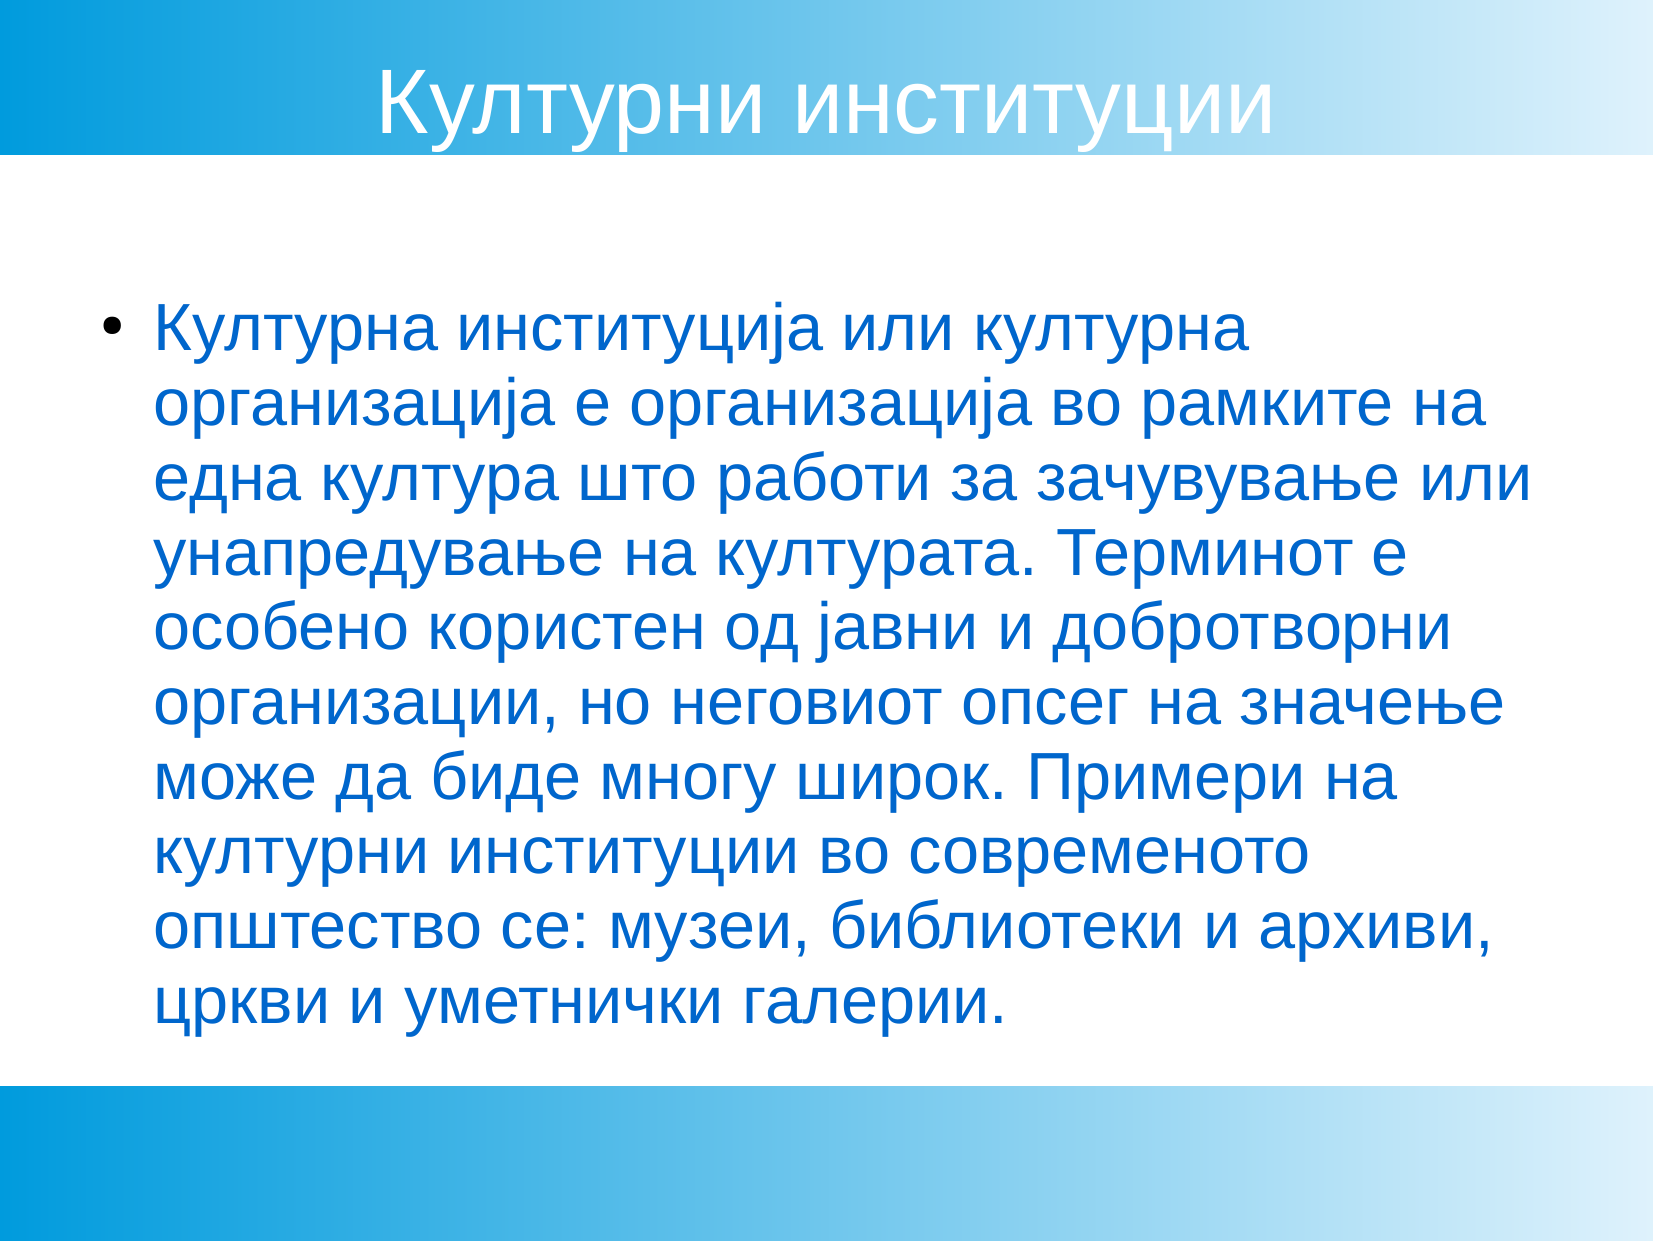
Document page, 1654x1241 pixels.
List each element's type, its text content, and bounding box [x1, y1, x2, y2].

list Културна институција или културна организација е организација во рамките на една култура што работи за зачувување или унапредување на културата. Терминот е особено користен од јавни и добротворни организации, но неговиот опсег на значење може да биде многу широк. Примери на културни институции во современото општество се: музеи, библиотеки и архиви, цркви и уметнички галерии. [82, 290, 1571, 1010]
title Културни институции [82, 49, 1571, 155]
